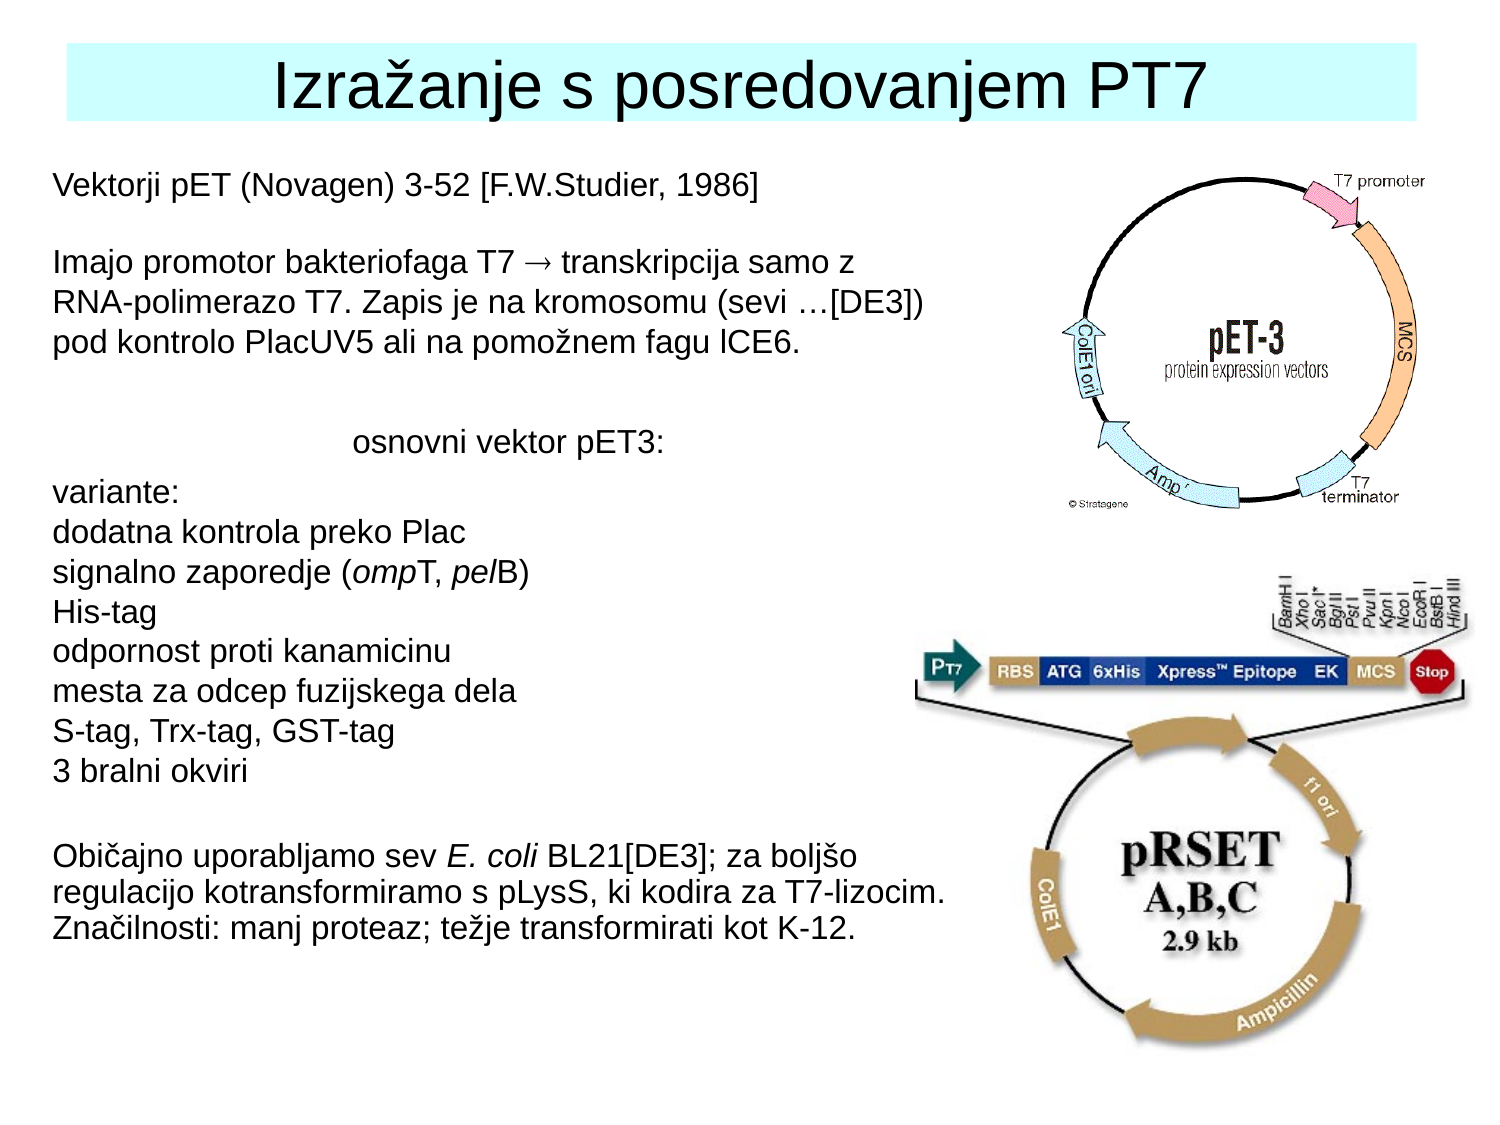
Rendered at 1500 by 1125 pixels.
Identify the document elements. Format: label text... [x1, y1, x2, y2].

text_box Izražanje s posredovanjem PT7 [66, 43, 1417, 122]
text_box Vektorji pET (Novagen) 3-52 [F.W.Studier, 1986] Imajo promotor bakteriofaga T7  transkripcija samo z RNA-polimerazo T7. Zapis je na kromosomu (sevi …[DE3]) pod kontrolo PlacUV5 ali na pomožnem fagu lCE6. osnovni vektor pET3: variante: dodatna kontrola preko Plac signalno zaporedje (ompT, pelB) His-tag odpornost proti kanamicinu mesta za odcep fuzijskega dela S-tag, Trx-tag, GST-tag 3 bralni okviri Običajno uporabljamo sev E. coli BL21[DE3]; za boljšo regulacijo kotransformiramo s pLysS, ki kodira za T7-lizocim. Značilnosti: manj proteaz; težje transformirati kot K-12. [37, 155, 1434, 1074]
picture [1062, 174, 1425, 509]
picture [1434, 562, 1475, 1057]
